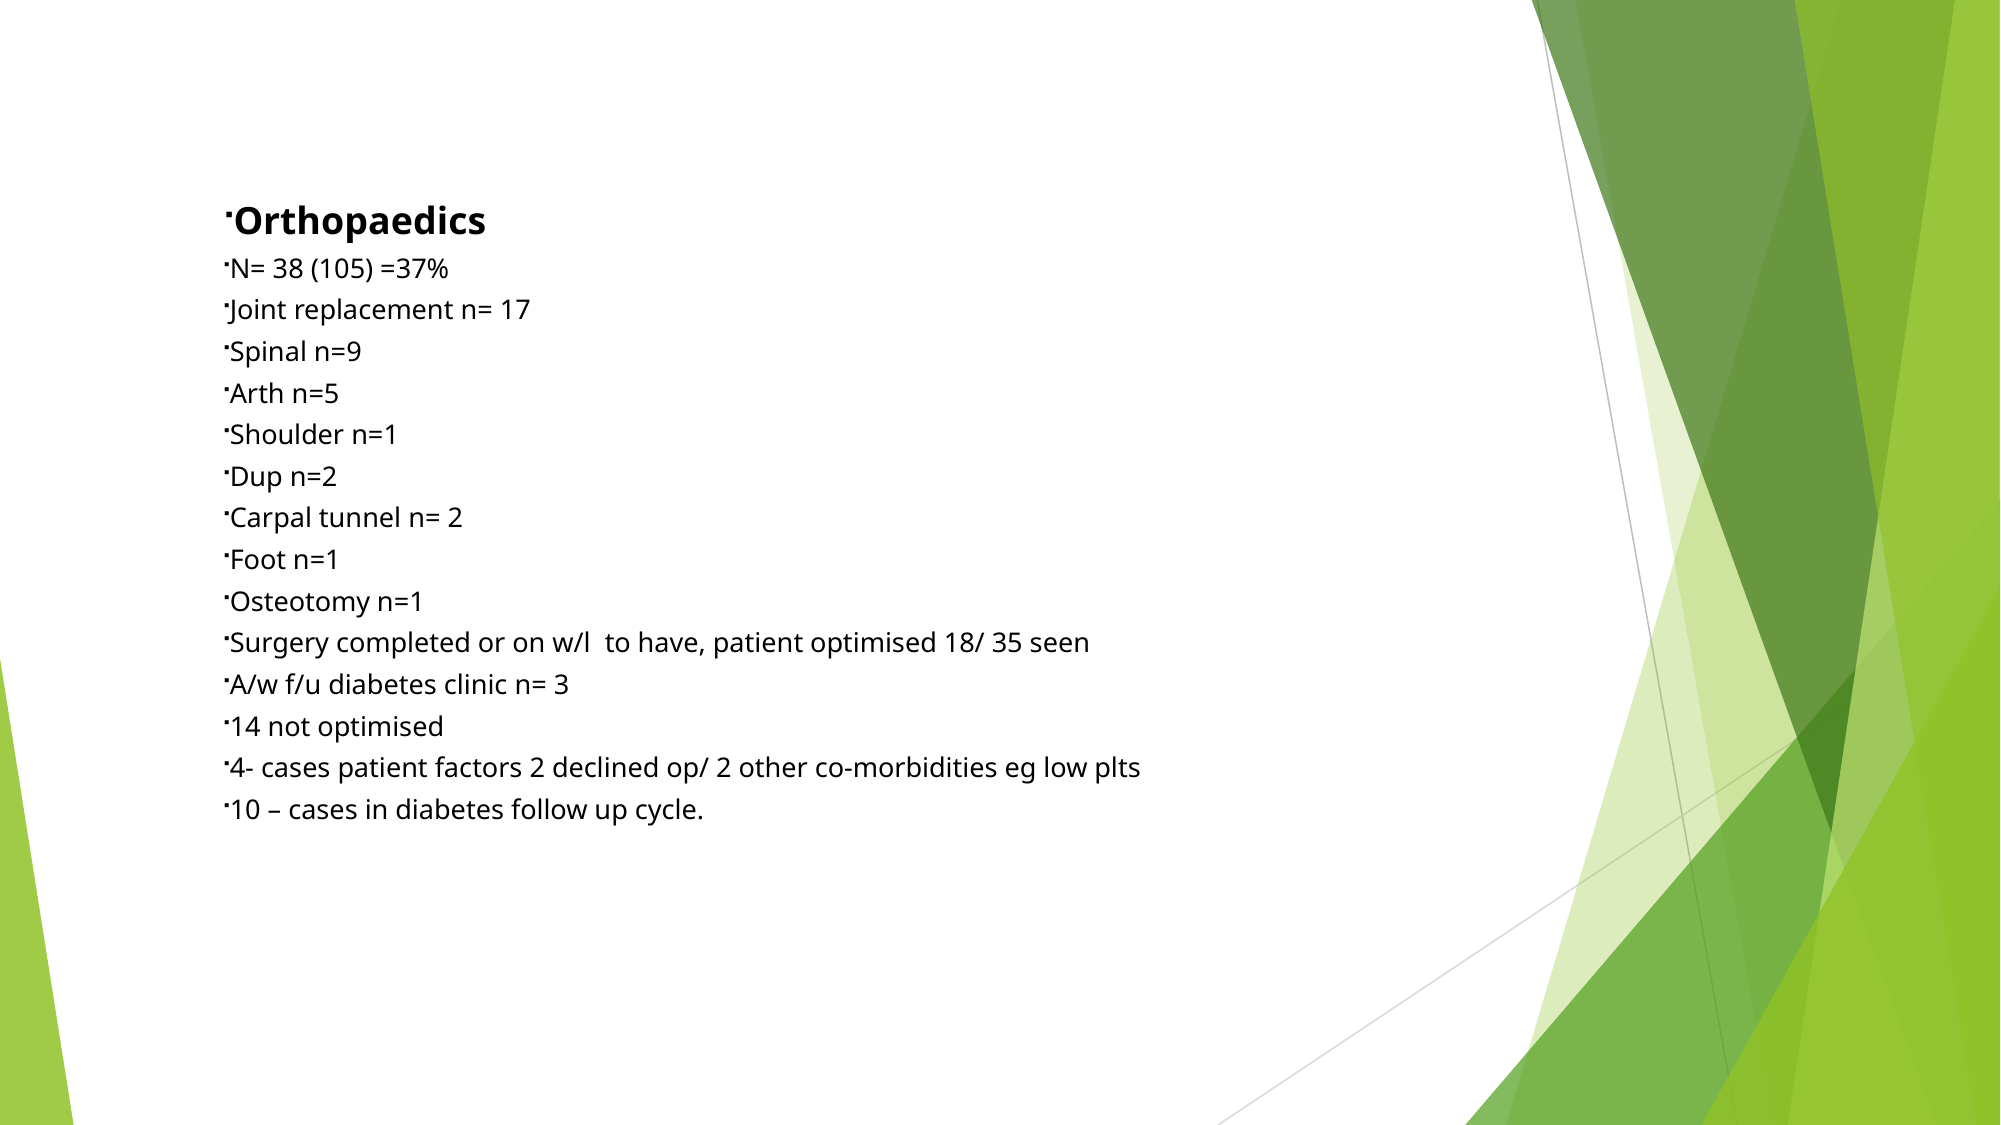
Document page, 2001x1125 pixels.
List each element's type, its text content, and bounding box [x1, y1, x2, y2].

text_box Orthopaedics N= 38 (105) =37% Joint replacement n= 17 Spinal n=9 Arth n=5 Shoulder n=1 Dup n=2 Carpal tunnel n= 2 Foot n=1 Osteotomy n=1 Surgery completed or on w/l to have, patient optimised 18/ 35 seen A/w f/u diabetes clinic n= 3 14 not optimised 4- cases patient factors 2 declined op/ 2 other co-morbidities eg low plts 10 – cases in diabetes follow up cycle. [205, 194, 1440, 1021]
